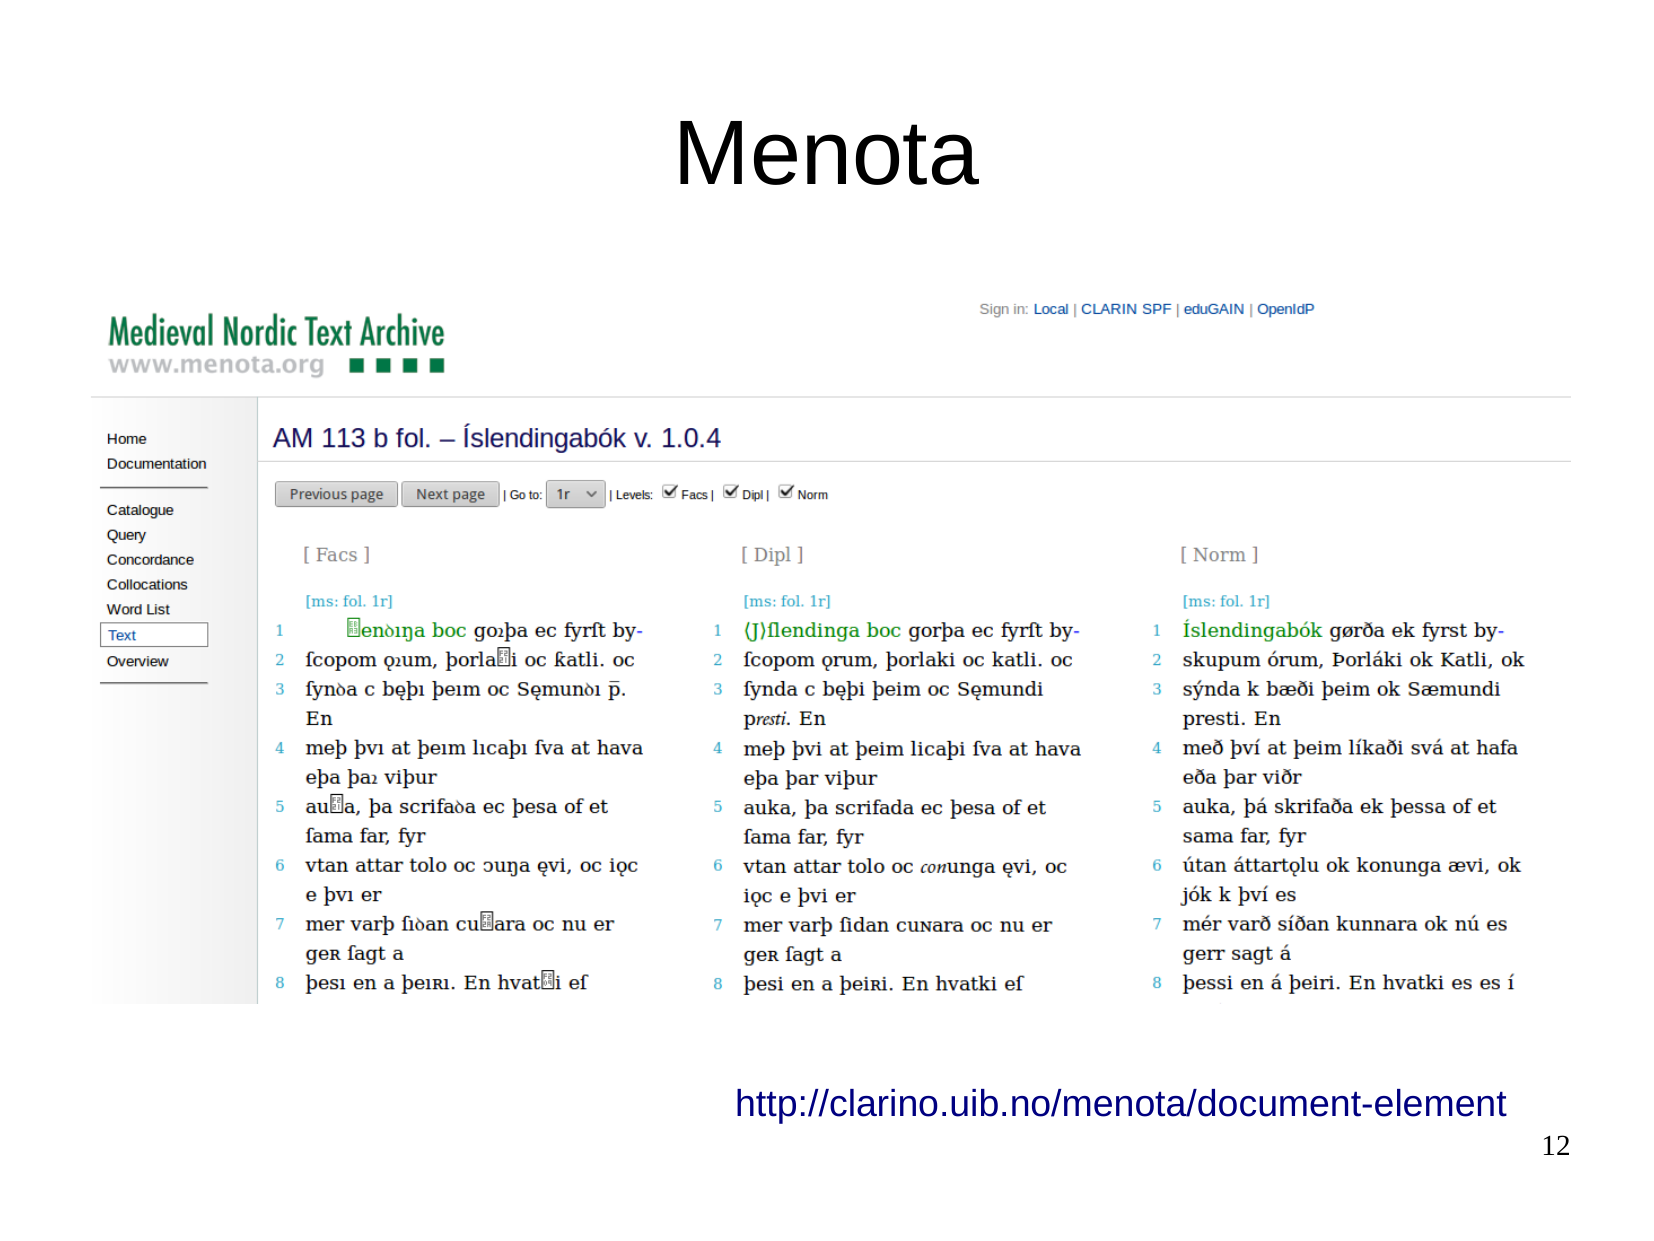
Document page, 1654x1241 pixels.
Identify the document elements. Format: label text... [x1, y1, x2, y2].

text_box http://clarino.uib.no/menota/document-element [720, 1074, 1548, 1174]
picture [82, 296, 1571, 1004]
title Menota [82, 49, 1571, 257]
